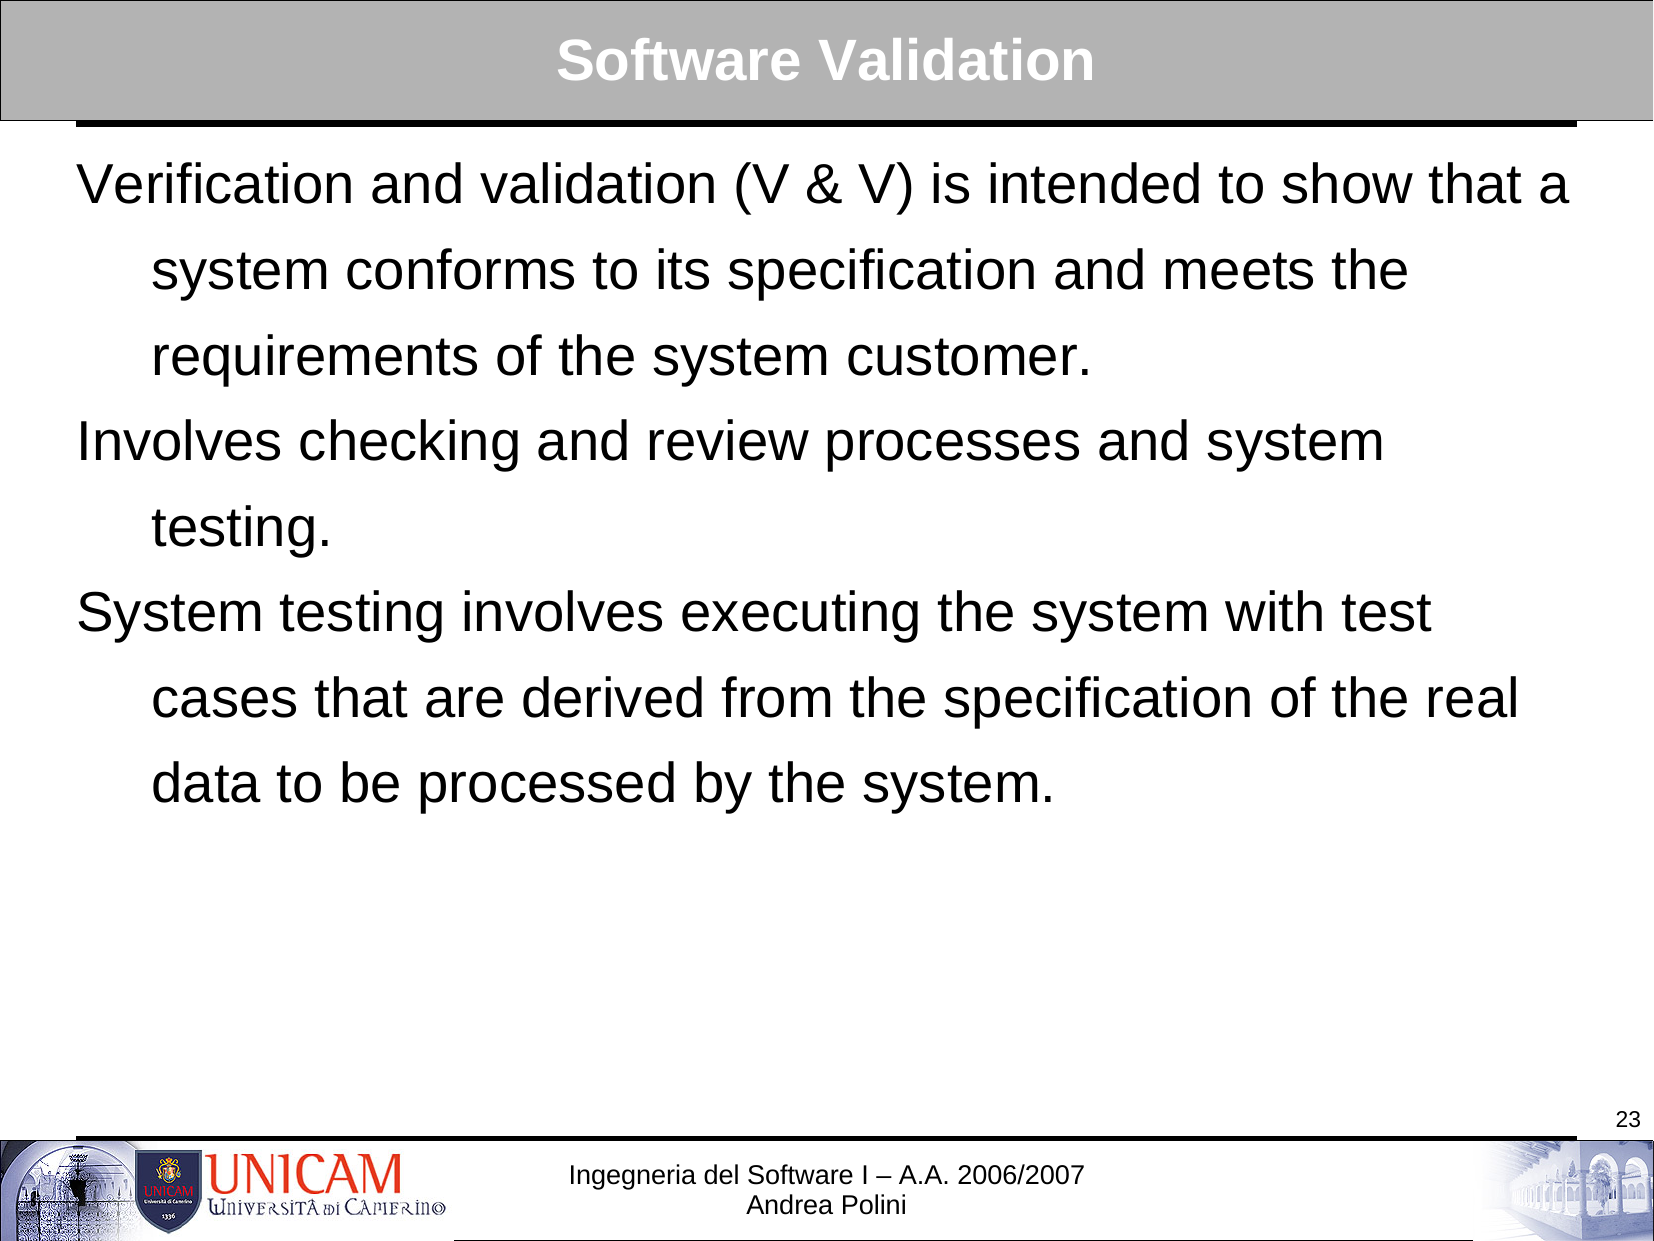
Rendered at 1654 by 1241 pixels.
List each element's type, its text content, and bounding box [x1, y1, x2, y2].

picture [1473, 1141, 1654, 1241]
title Software Validation [0, 0, 1653, 121]
picture [0, 1141, 454, 1241]
list Verification and validation (V & V) is intended to show that a system conforms to its specification and meets the requirements of the system customer. Involves checking and review processes and system testing. System testing involves executing the system with test cases that are derived from the specification of the real data to be processed by the system. [76, 152, 1577, 1003]
